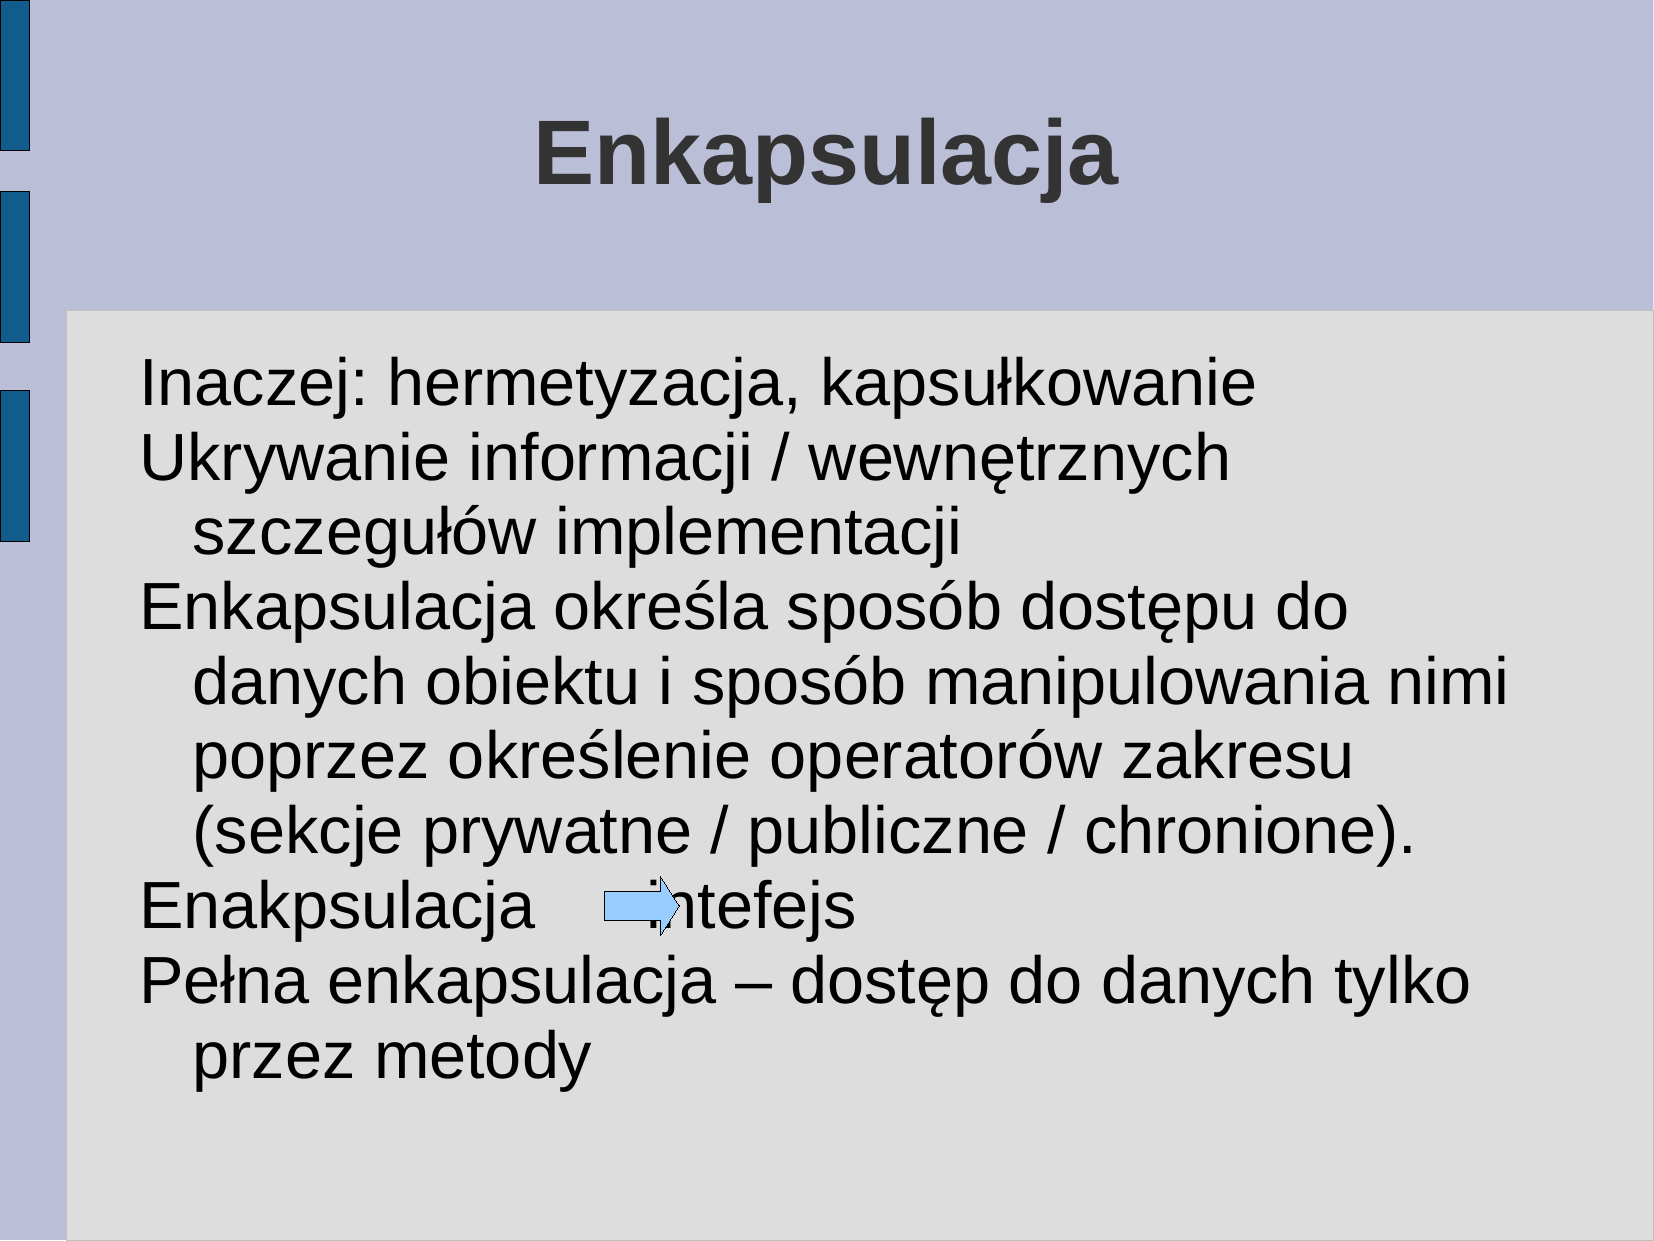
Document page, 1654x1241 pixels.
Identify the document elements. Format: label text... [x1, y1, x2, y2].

list Inaczej: hermetyzacja, kapsułkowanie Ukrywanie informacji / wewnętrznych szczegułów implementacji Enkapsulacja określa sposób dostępu do danych obiektu i sposób manipulowania nimi poprzez określenie operatorów zakresu (sekcje prywatne / publiczne / chronione). Enakpsulacja intefejs Pełna enkapsulacja – dostęp do danych tylko przez metody [121, 344, 1534, 1127]
title Enkapsulacja [82, 49, 1571, 257]
text_box [604, 876, 680, 936]
